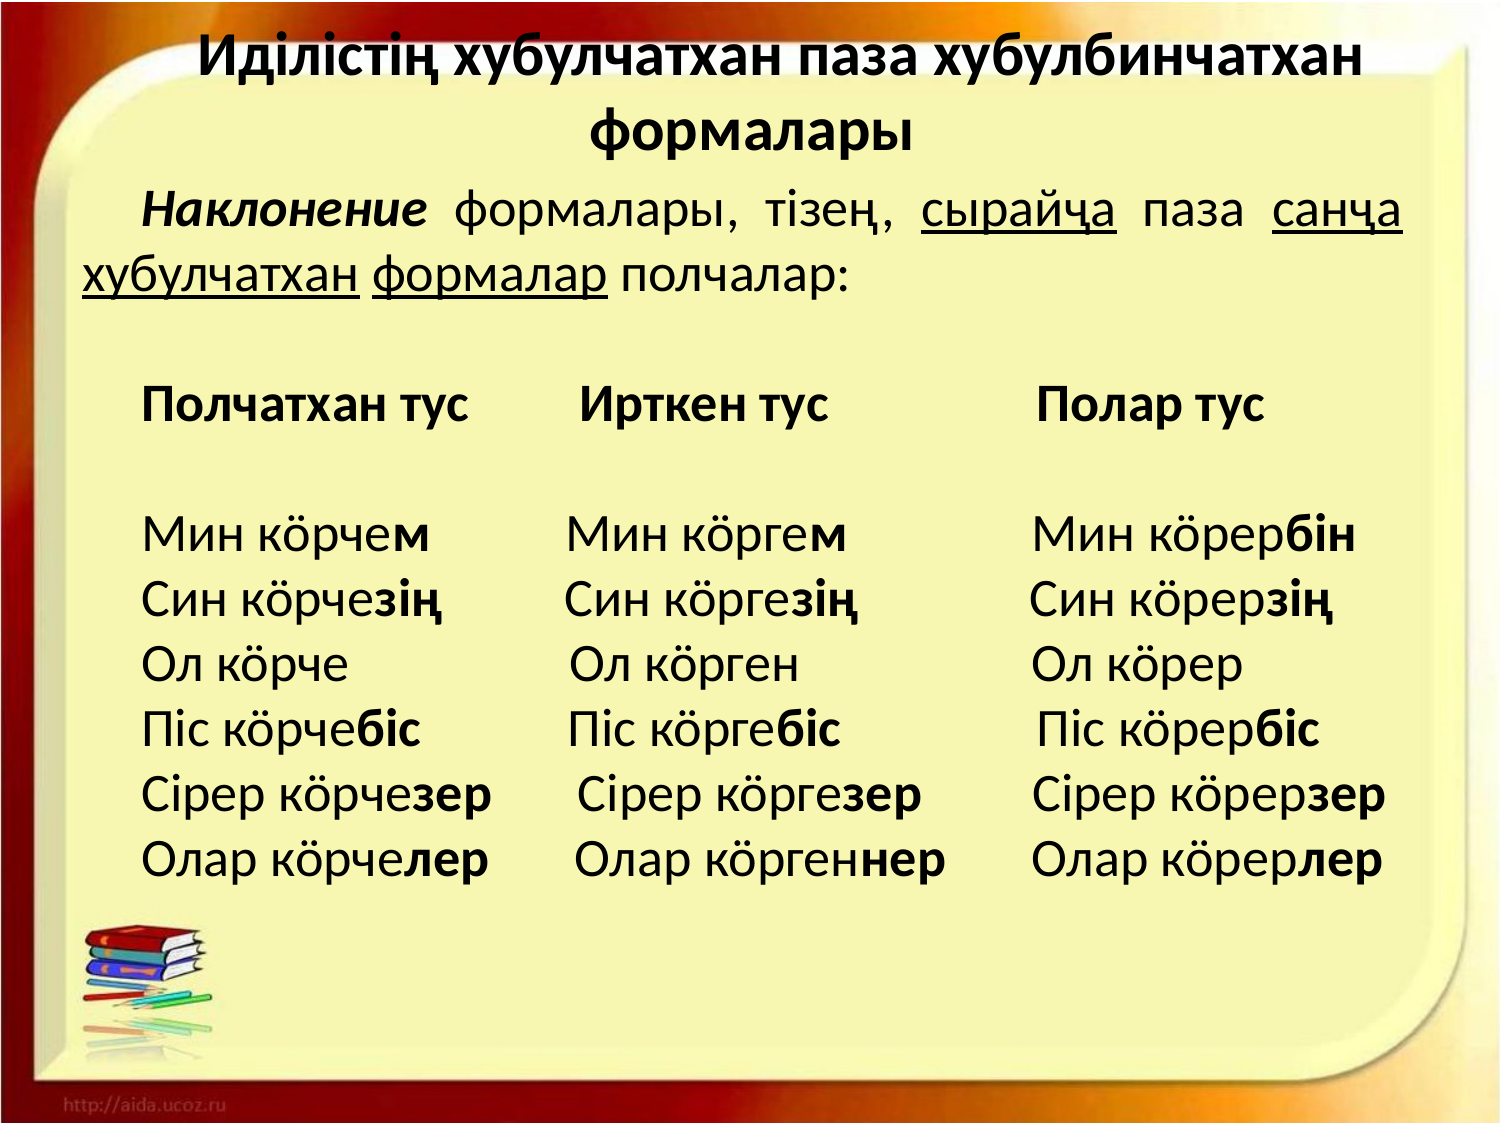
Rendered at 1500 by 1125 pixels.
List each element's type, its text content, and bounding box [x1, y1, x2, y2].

list Наклонение формалары, тізең, сырайҷа паза санҷа хубулчатхан формалар полчалар: Полчатхан тус Ирткен тус Полар тус Мин кӧрчем Мин кӧргем Мин кӧрербін Син кӧрчезің Син кӧргезің Син кӧрерзің Ол кӧрче Ол кӧрген Ол кӧрер Піс кӧрчебіс Піс кӧргебіс Піс кӧрербіс Сірер кӧрчезер Сірер кӧргезер Сірер кӧрерзер Олар кӧрчелер Олар кӧргеннер Олар кӧрерлер [67, 165, 1418, 1087]
picture [0, 2, 1500, 1123]
title Иділістің хубулчатхан паза хубулбинчатхан формалары [77, 5, 1428, 193]
